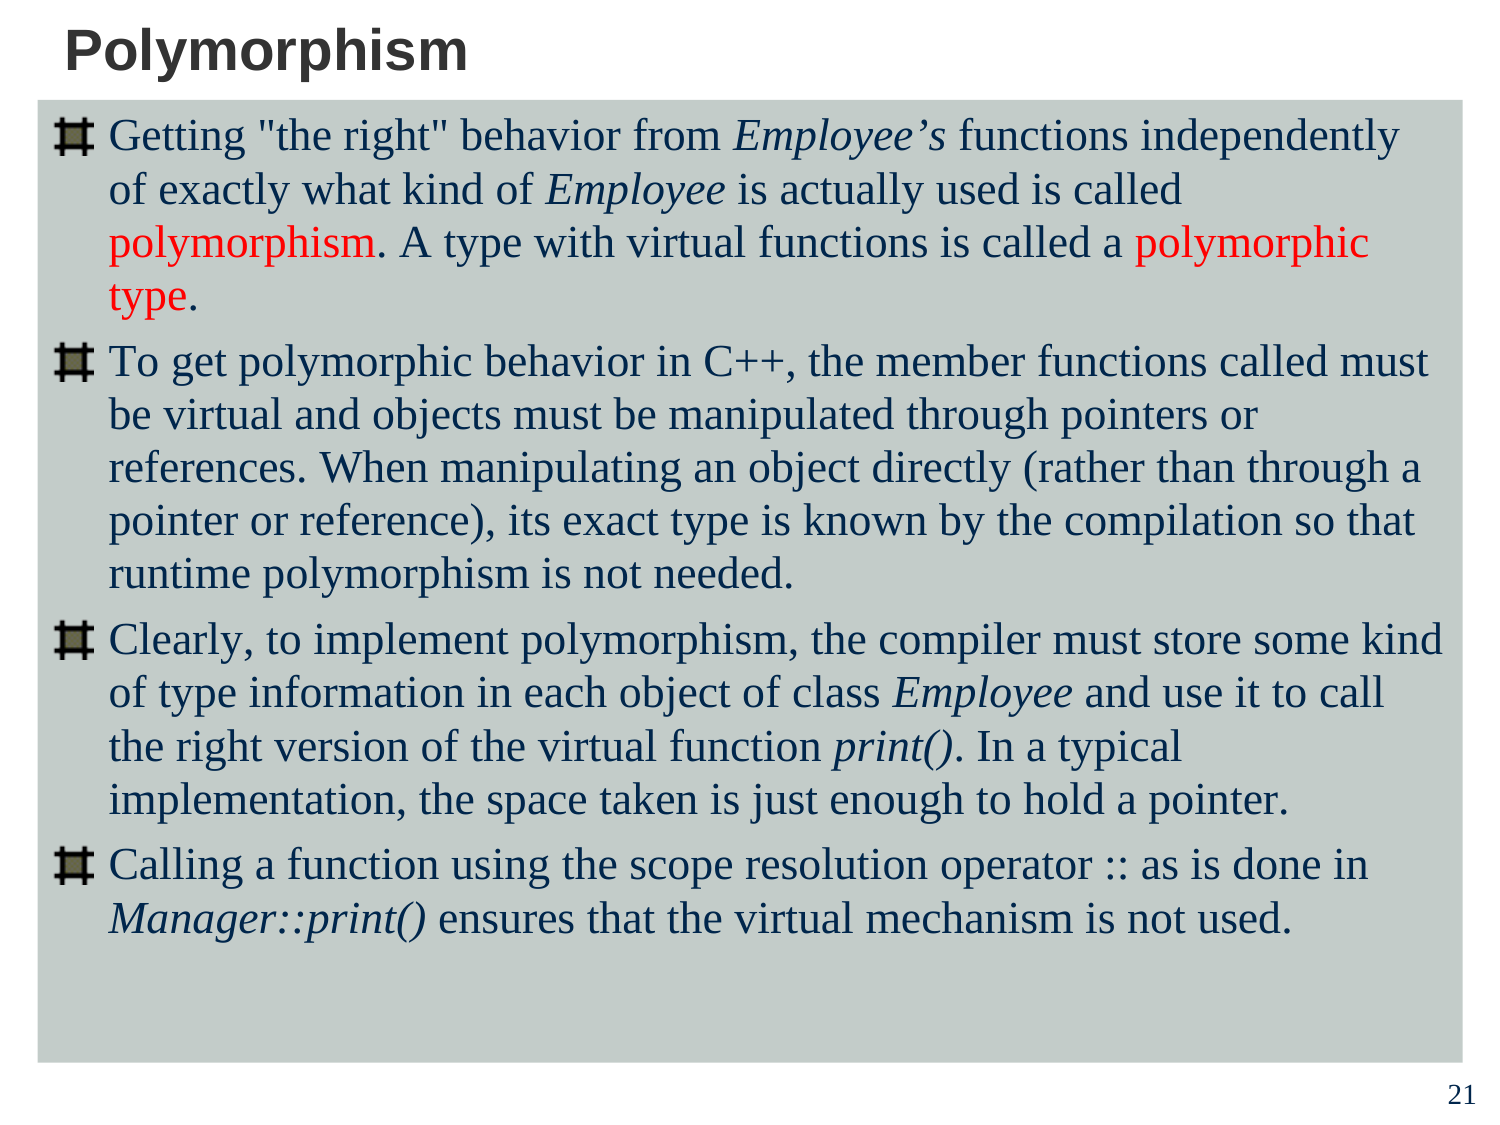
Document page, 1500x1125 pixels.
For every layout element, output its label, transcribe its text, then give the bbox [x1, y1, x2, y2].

list Getting "the right" behavior from Employee’s functions independently of exactly what kind of Employee is actually used is called polymorphism. A type with virtual functions is called a polymorphic type. To get polymorphic behavior in C++, the member functions called must be virtual and objects must be manipulated through pointers or references. When manipulating an object directly (rather than through a pointer or reference), its exact type is known by the compilation so that runtime polymorphism is not needed. Clearly, to implement polymorphism, the compiler must store some kind of type information in each object of class Employee and use it to call the right version of the virtual function print(). In a typical implementation, the space taken is just enough to hold a pointer. Calling a function using the scope resolution operator :: as is done in Manager::print() ensures that the virtual mechanism is not used. [37, 99, 1463, 1063]
title Polymorphism [50, 0, 1450, 91]
